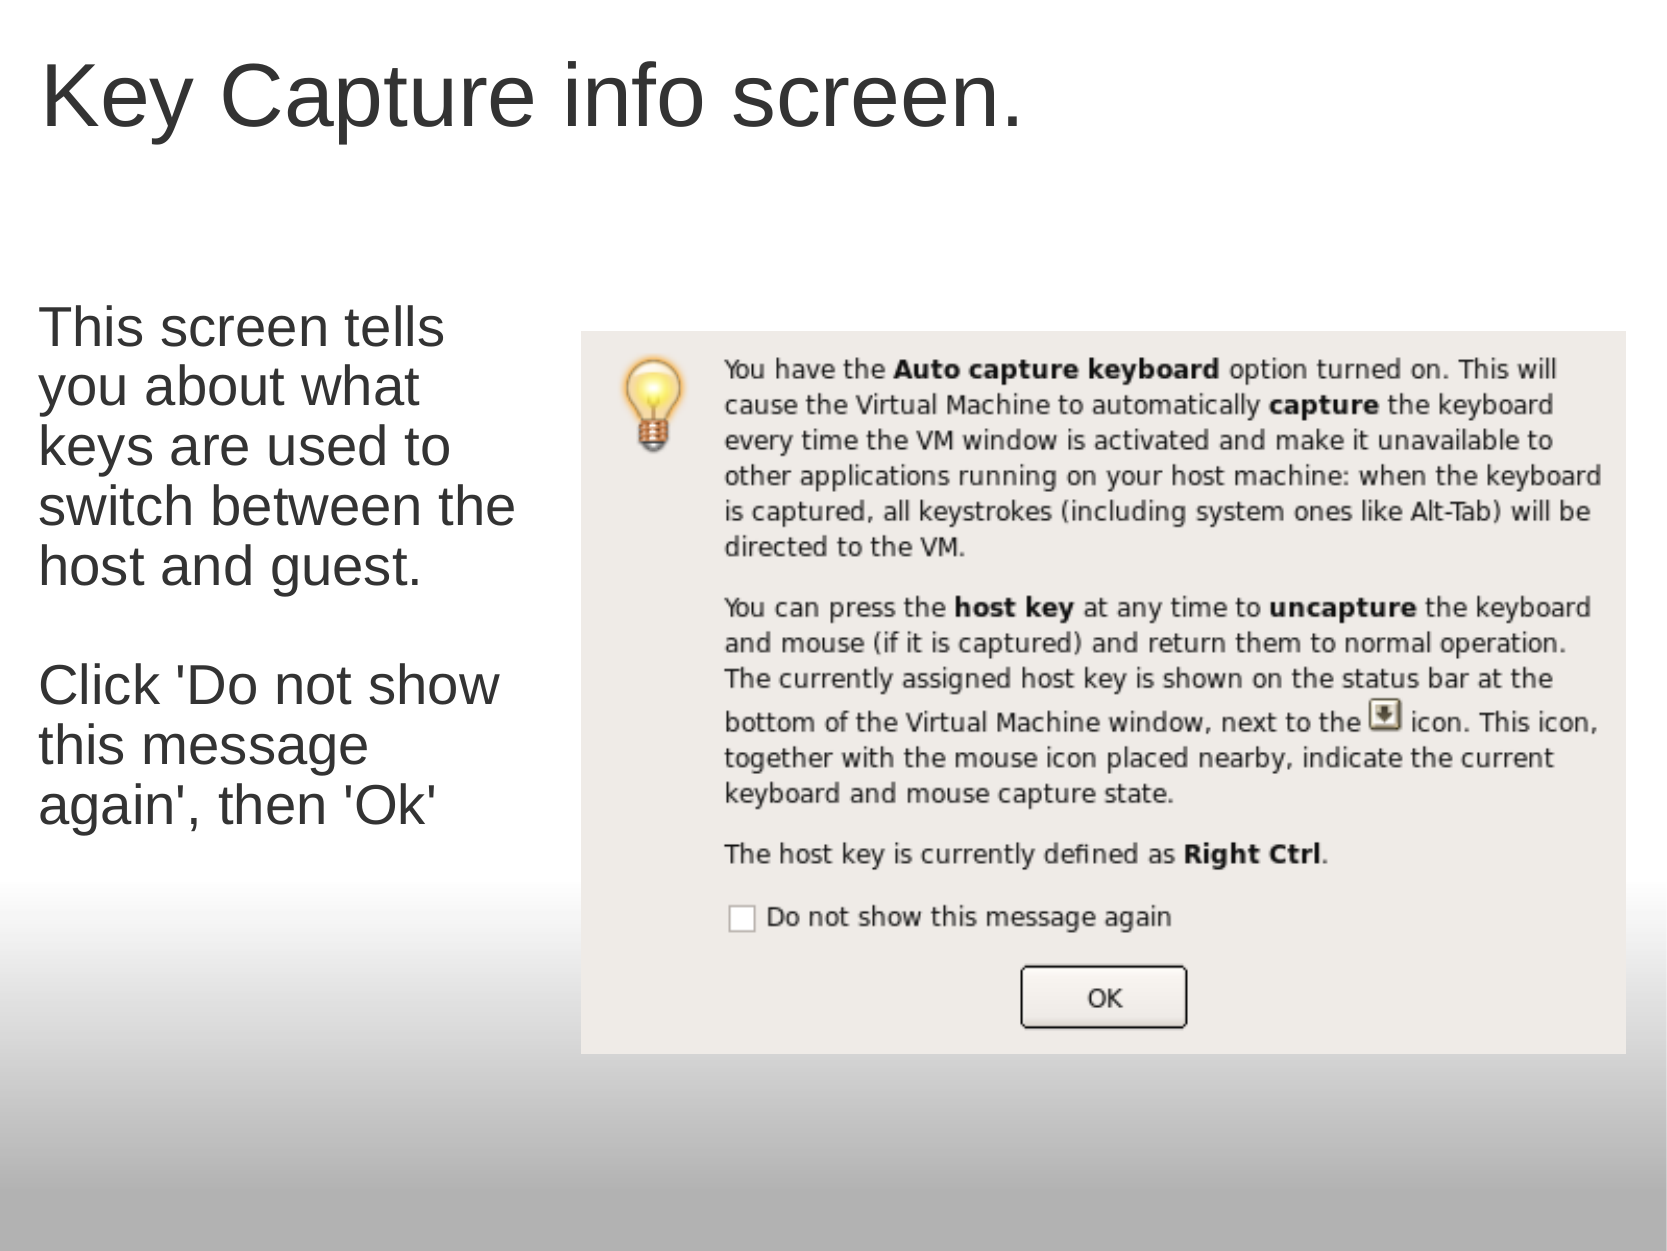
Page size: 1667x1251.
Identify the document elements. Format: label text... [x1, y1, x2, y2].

title Key Capture info screen. [40, 50, 1627, 201]
picture [0, 0, 1667, 1251]
list This screen tells you about what keys are used to switch between the host and guest. Click 'Do not show this message again', then 'Ok' [38, 298, 541, 1089]
